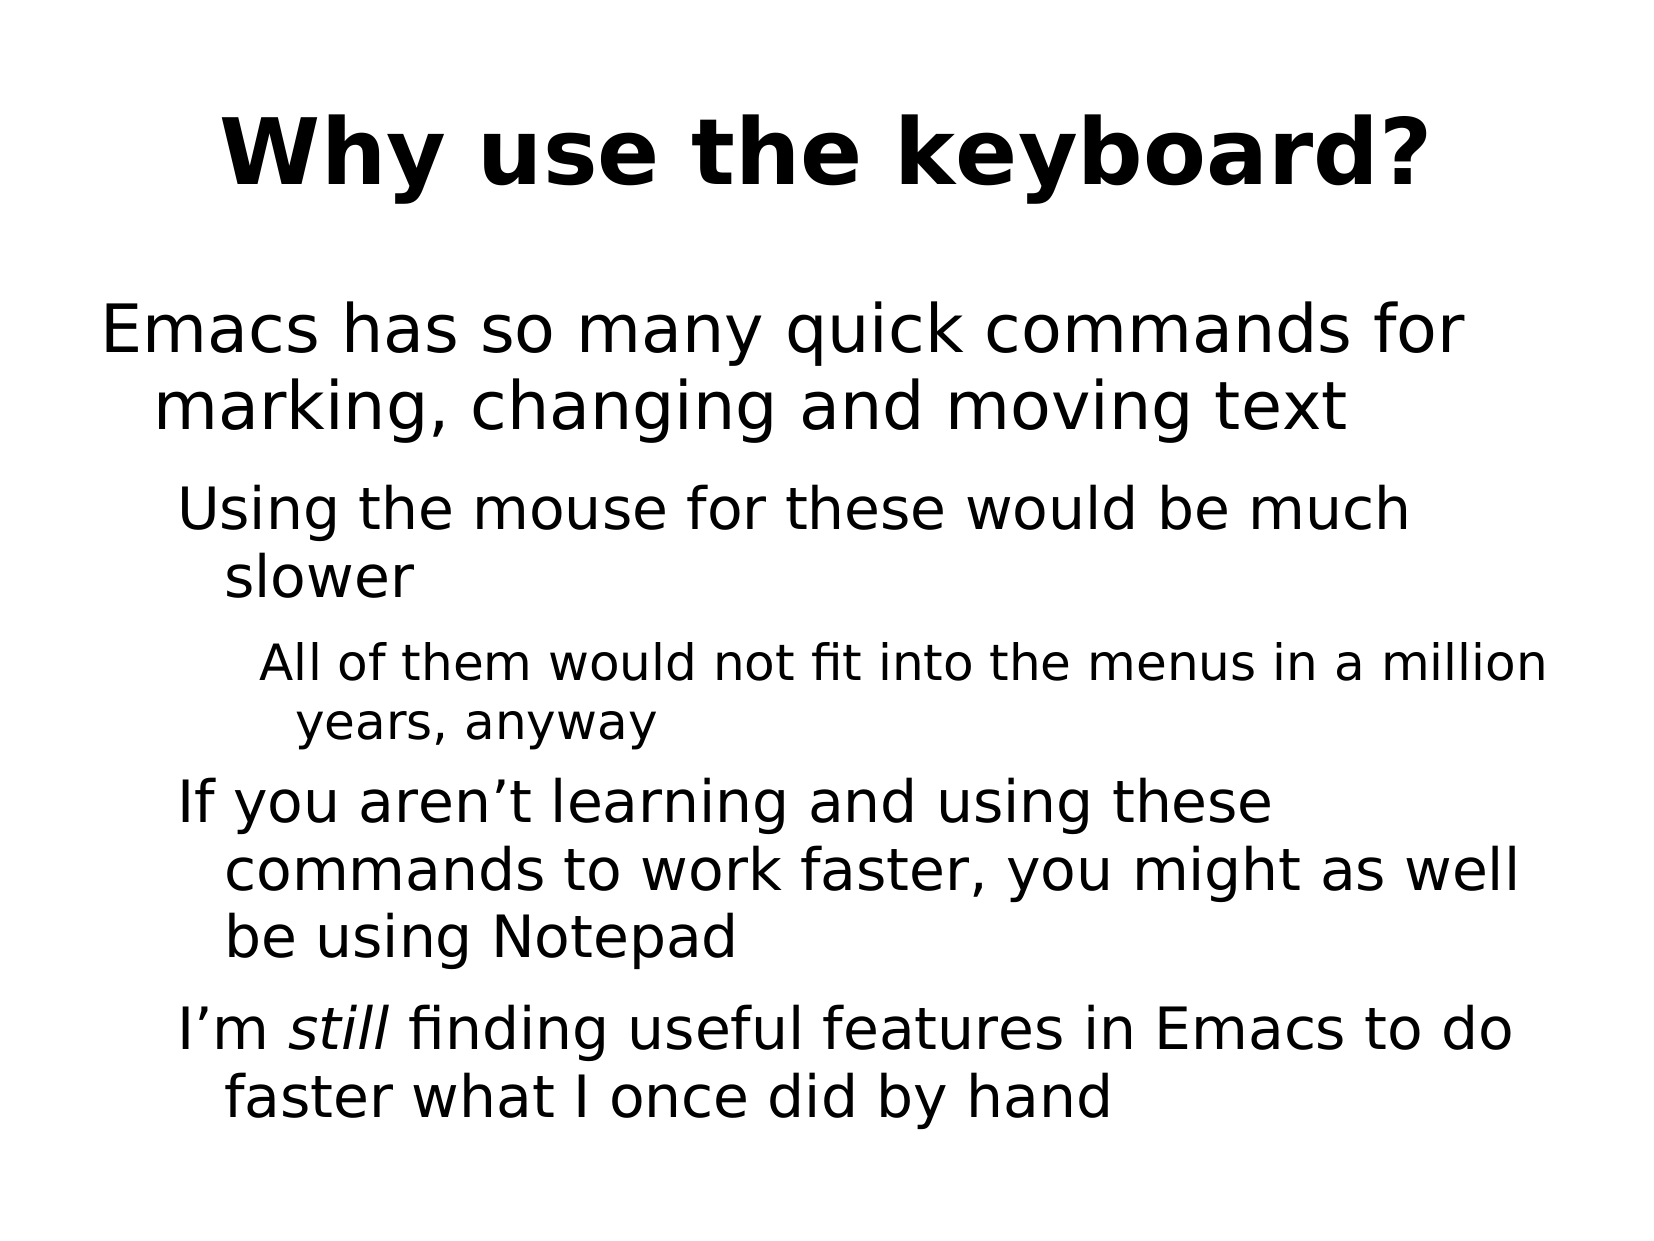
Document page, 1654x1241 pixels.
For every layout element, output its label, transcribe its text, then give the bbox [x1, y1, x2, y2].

title Why use the keyboard? [82, 49, 1571, 257]
list Emacs has so many quick commands for marking, changing and moving text Using the mouse for these would be much slower All of them would not fit into the menus in a million years, anyway If you aren’t learning and using these commands to work faster, you might as well be using Notepad I’m still finding useful features in Emacs to do faster what I once did by hand [82, 290, 1571, 1131]
